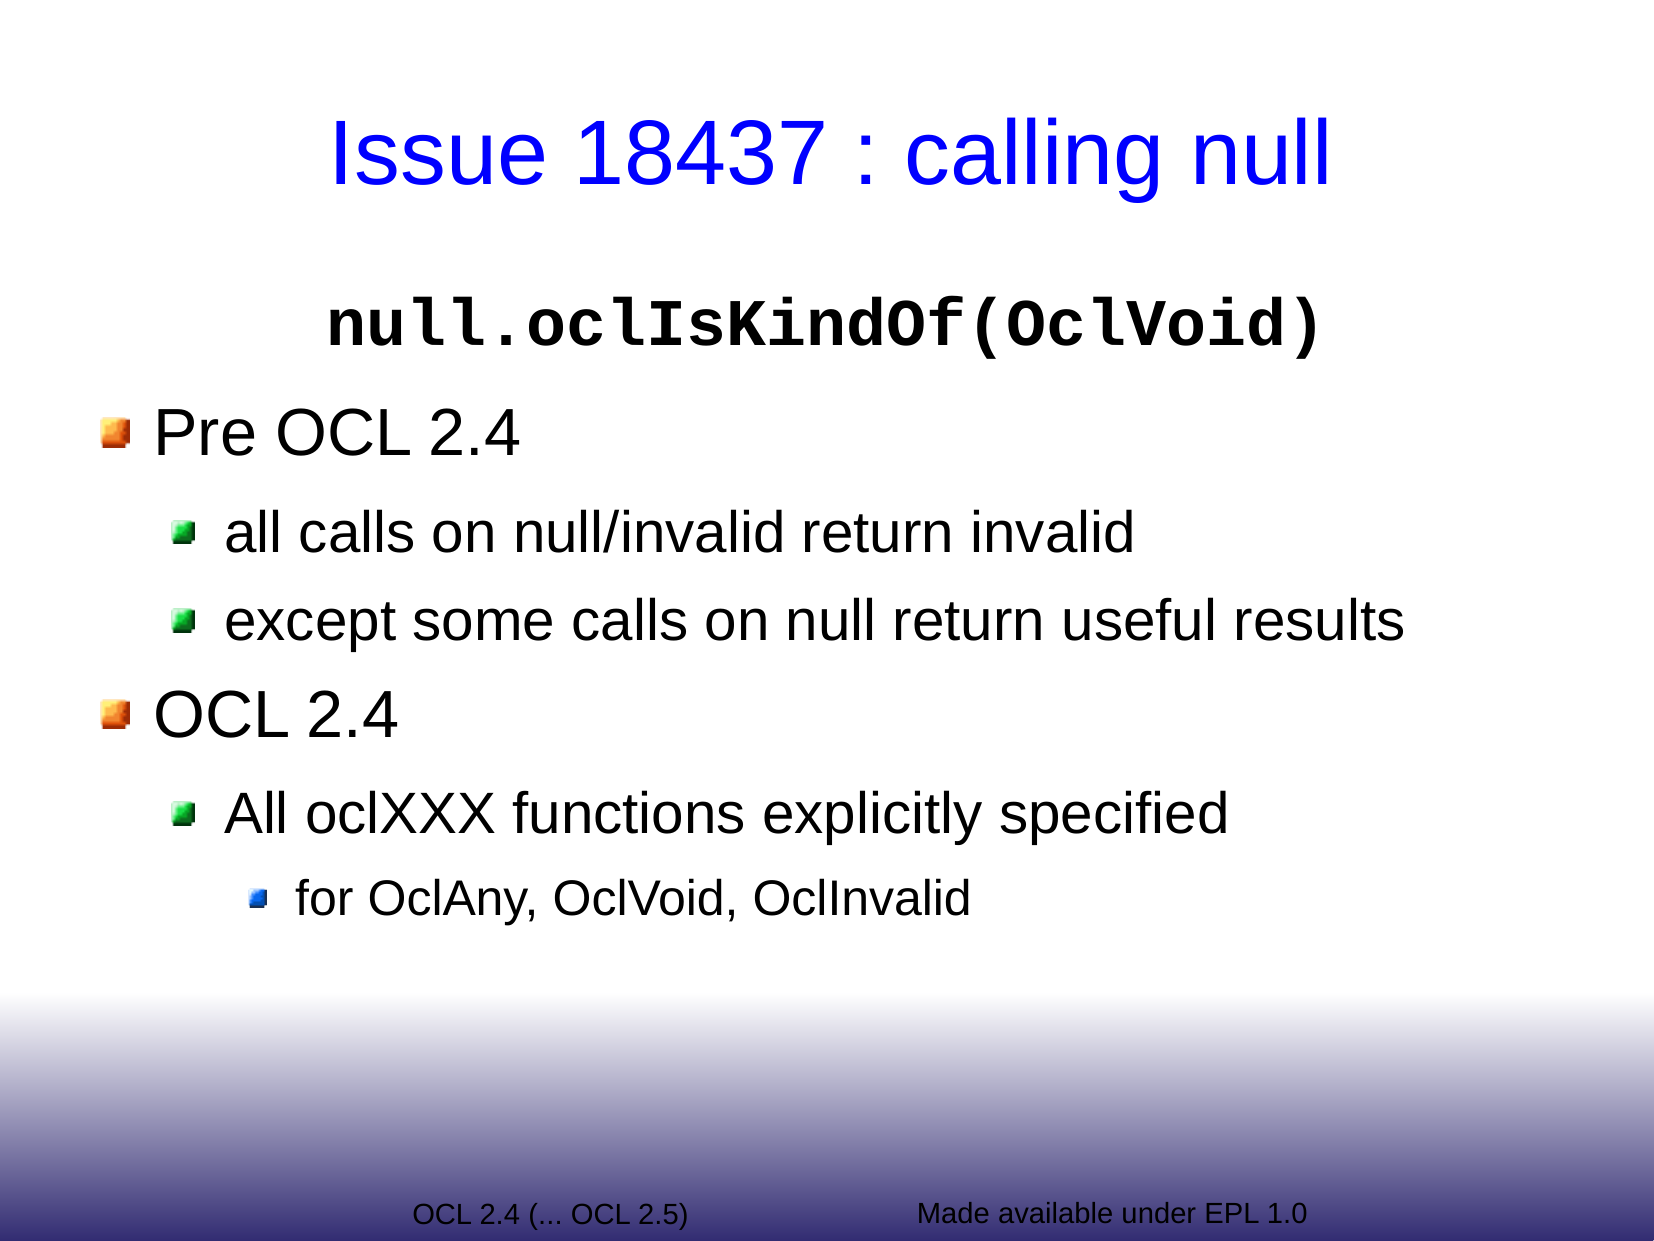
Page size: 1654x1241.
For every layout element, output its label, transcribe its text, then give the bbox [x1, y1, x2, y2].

title Issue 18437 : calling null [9, 49, 1654, 257]
list null.oclIsKindOf(OclVoid) Pre OCL 2.4 all calls on null/invalid return invalid except some calls on null return useful results OCL 2.4 All oclXXX functions explicitly specified for OclAny, OclVoid, OclInvalid [82, 290, 1571, 1109]
